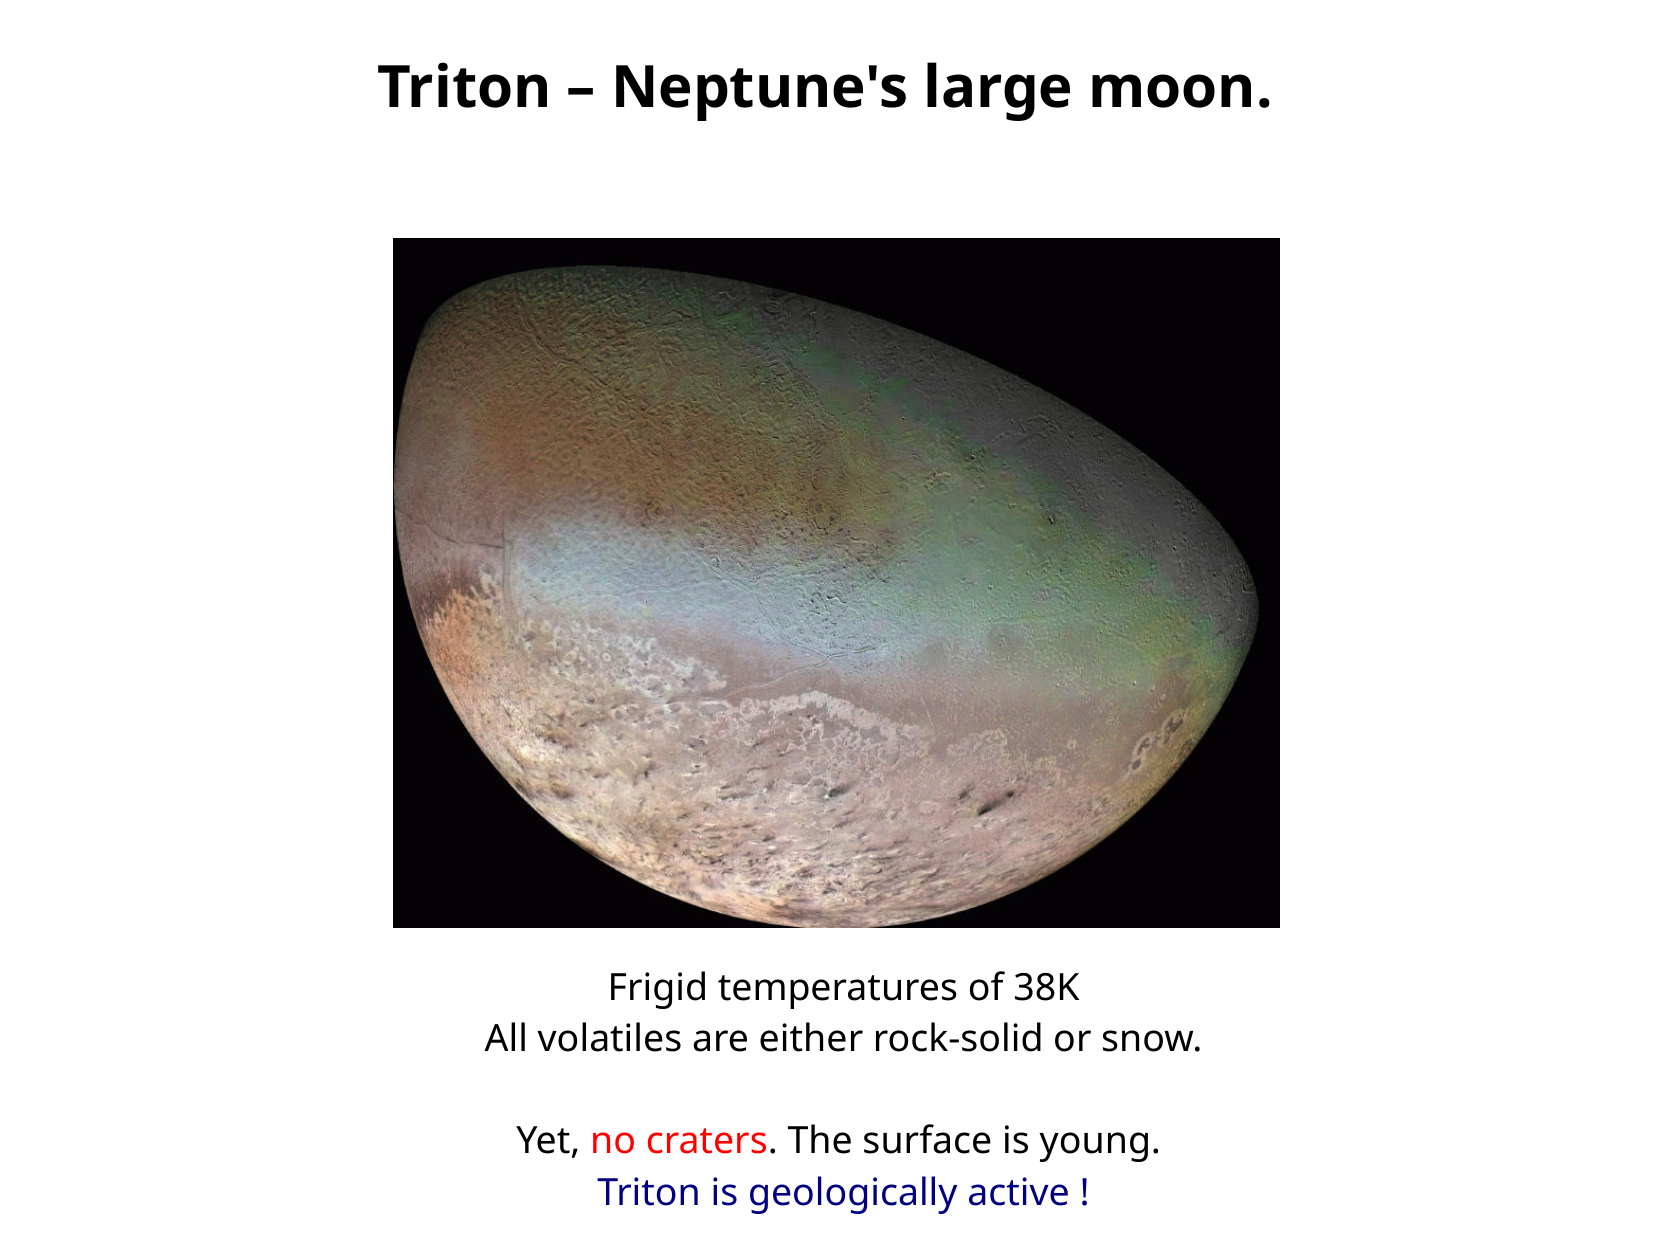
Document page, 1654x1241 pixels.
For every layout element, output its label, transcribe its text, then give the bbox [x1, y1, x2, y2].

picture [393, 238, 1280, 928]
text_box Frigid temperatures of 38K All volatiles are either rock-solid or snow. Yet, no craters. The surface is young. Triton is geologically active ! [375, 953, 1313, 1230]
text_box Triton – Neptune's large moon. [262, 37, 1388, 134]
